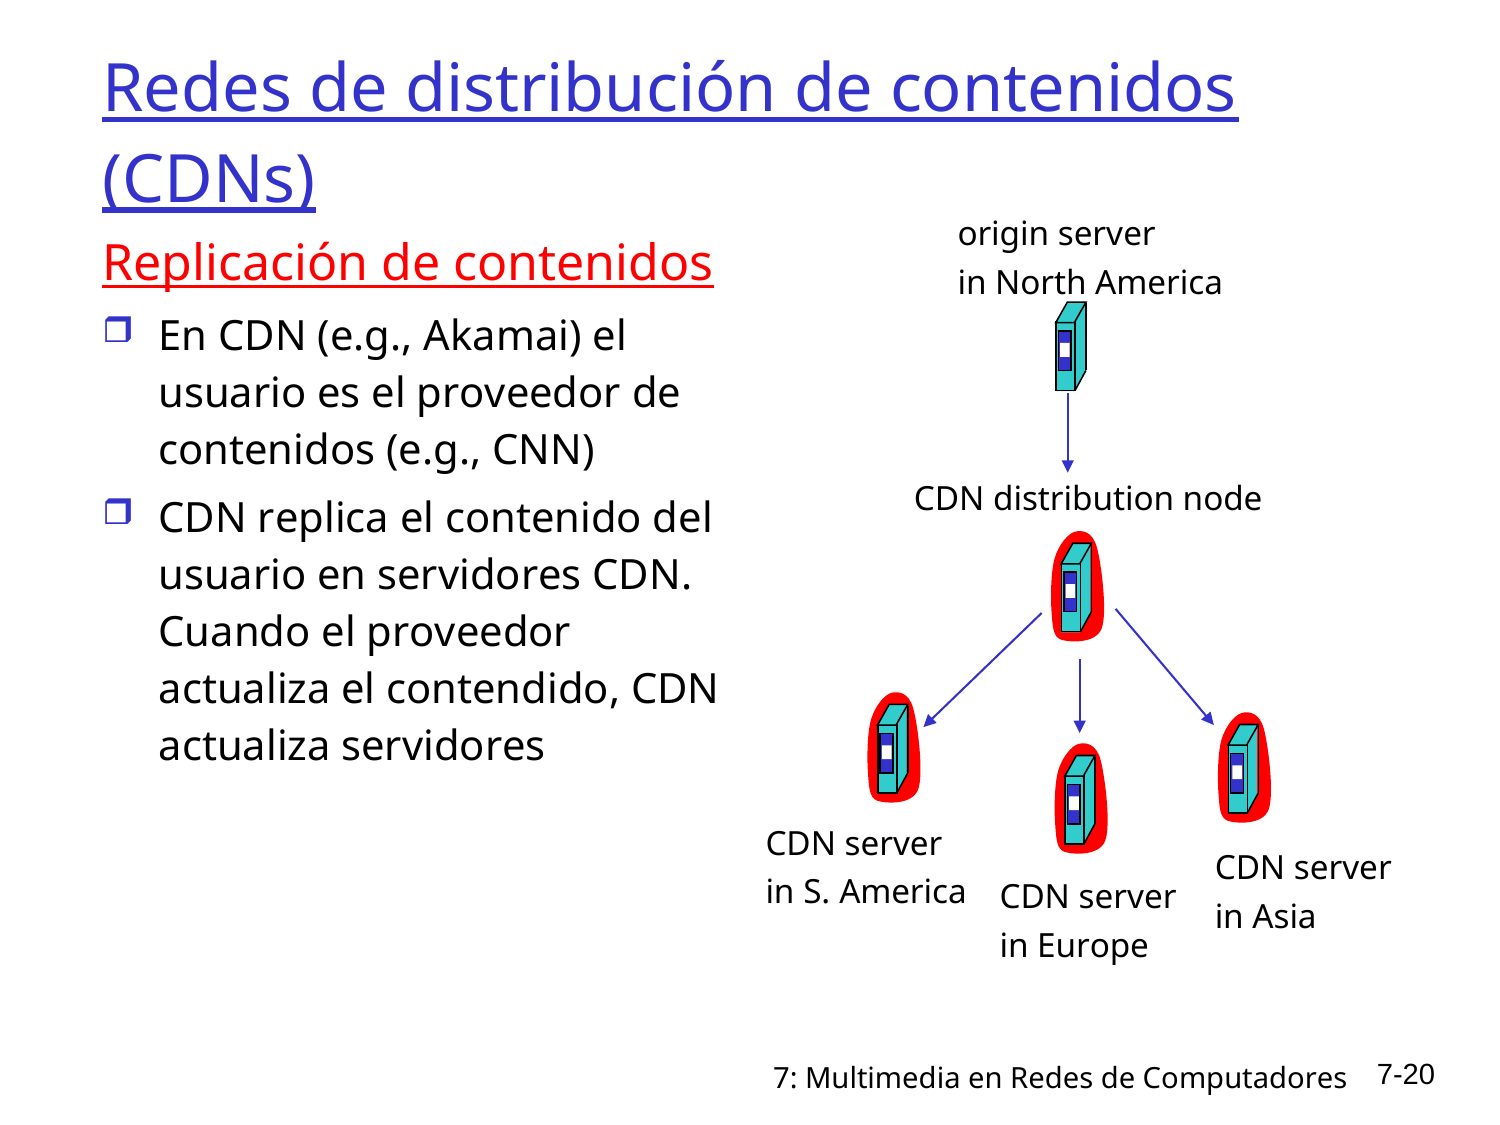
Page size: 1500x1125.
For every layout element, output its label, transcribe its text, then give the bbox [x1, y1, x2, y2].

text_box CDN server in Europe [984, 867, 1192, 972]
text_box origin server in North America [942, 204, 1239, 309]
text_box CDN server in Asia [1200, 838, 1407, 943]
text_box [1217, 712, 1271, 823]
text_box [1054, 743, 1108, 854]
text_box [1051, 531, 1105, 642]
text_box CDN distribution node [899, 469, 1278, 525]
text_box [1055, 309, 1085, 392]
text_box [867, 692, 921, 803]
list Replicación de contenidos En CDN (e.g., Akamai) el usuario es el proveedor de contenidos (e.g., CNN) CDN replica el contenido del usuario en servidores CDN. Cuando el proveedor actualiza el contendido, CDN actualiza servidores [87, 219, 755, 1026]
title Redes de distribución de contenidos (CDNs) [87, 37, 1405, 225]
text_box CDN server in S. America [750, 814, 983, 918]
